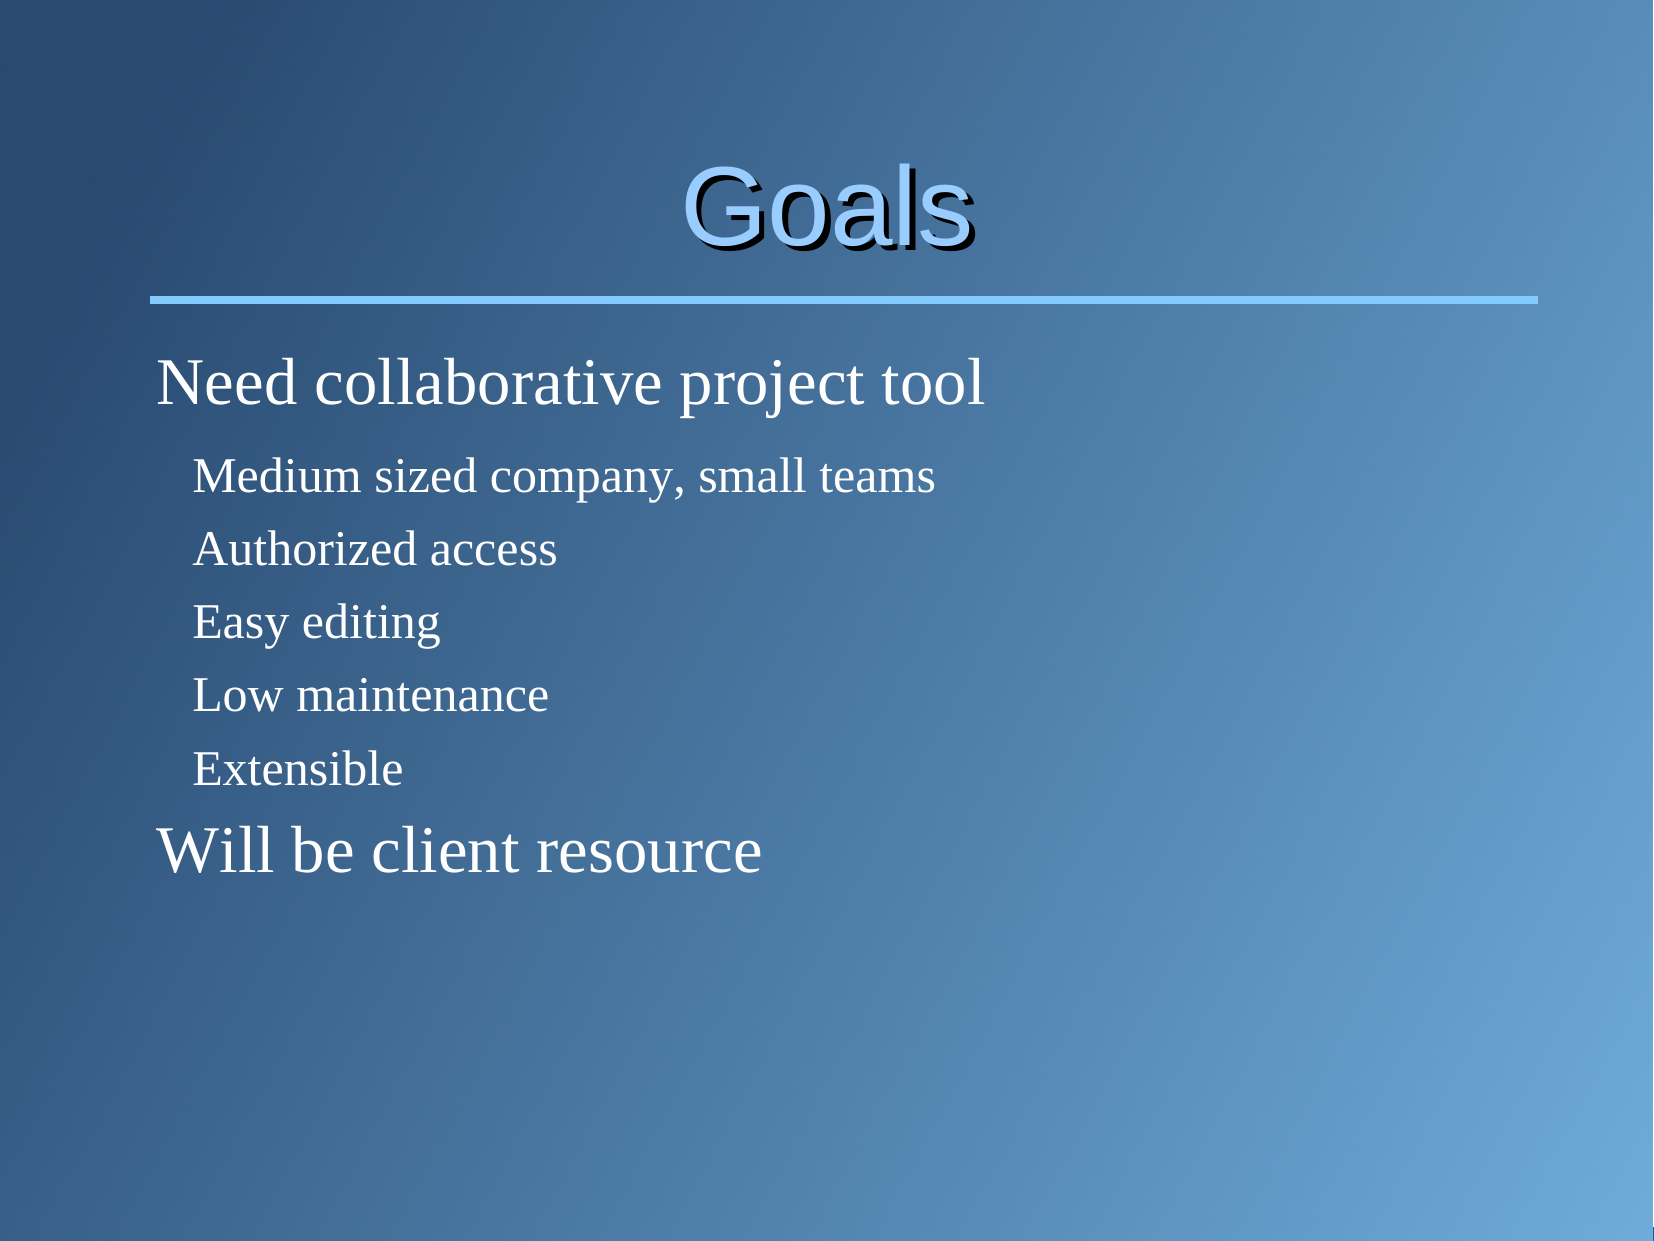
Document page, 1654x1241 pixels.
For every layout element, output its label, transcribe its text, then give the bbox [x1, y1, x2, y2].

picture [0, 0, 1653, 1241]
list Need collaborative project tool Medium sized company, small teams Authorized access Easy editing Low maintenance Extensible Will be client resource [121, 344, 1533, 1127]
title Goals [121, 102, 1533, 311]
